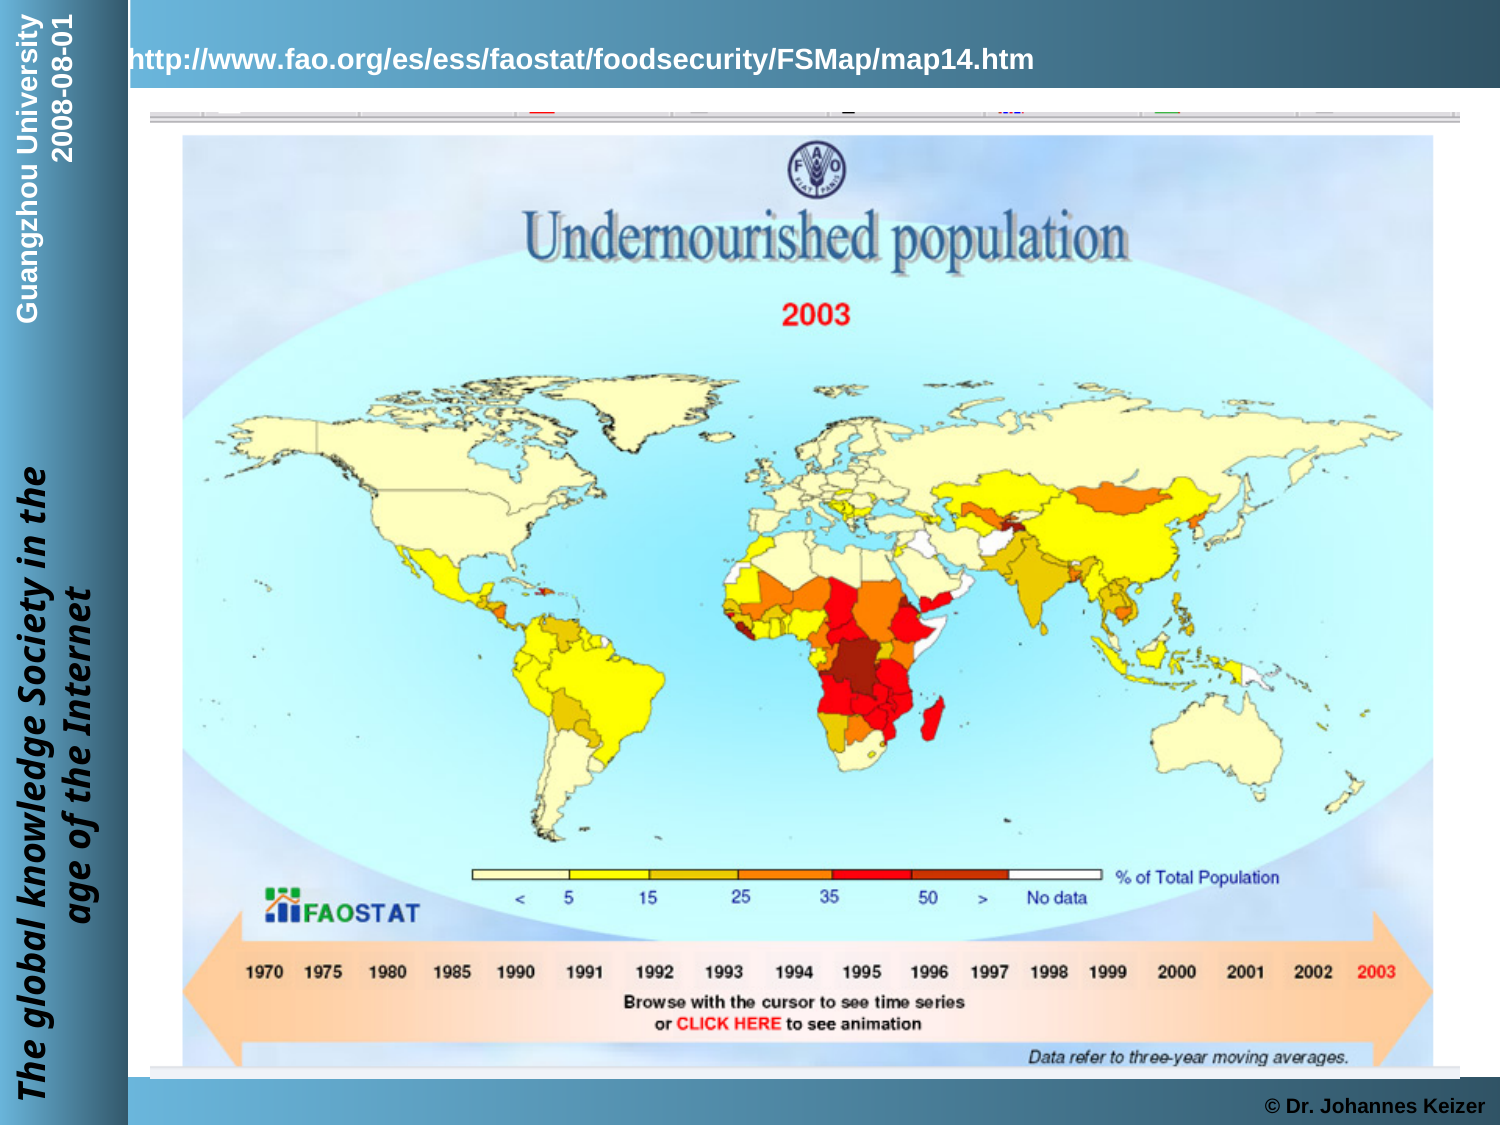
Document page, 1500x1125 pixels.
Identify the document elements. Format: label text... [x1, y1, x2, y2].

picture [150, 112, 1460, 1079]
title http://www.fao.org/es/ess/faostat/foodsecurity/FSMap/map14.htm [112, 0, 1500, 119]
